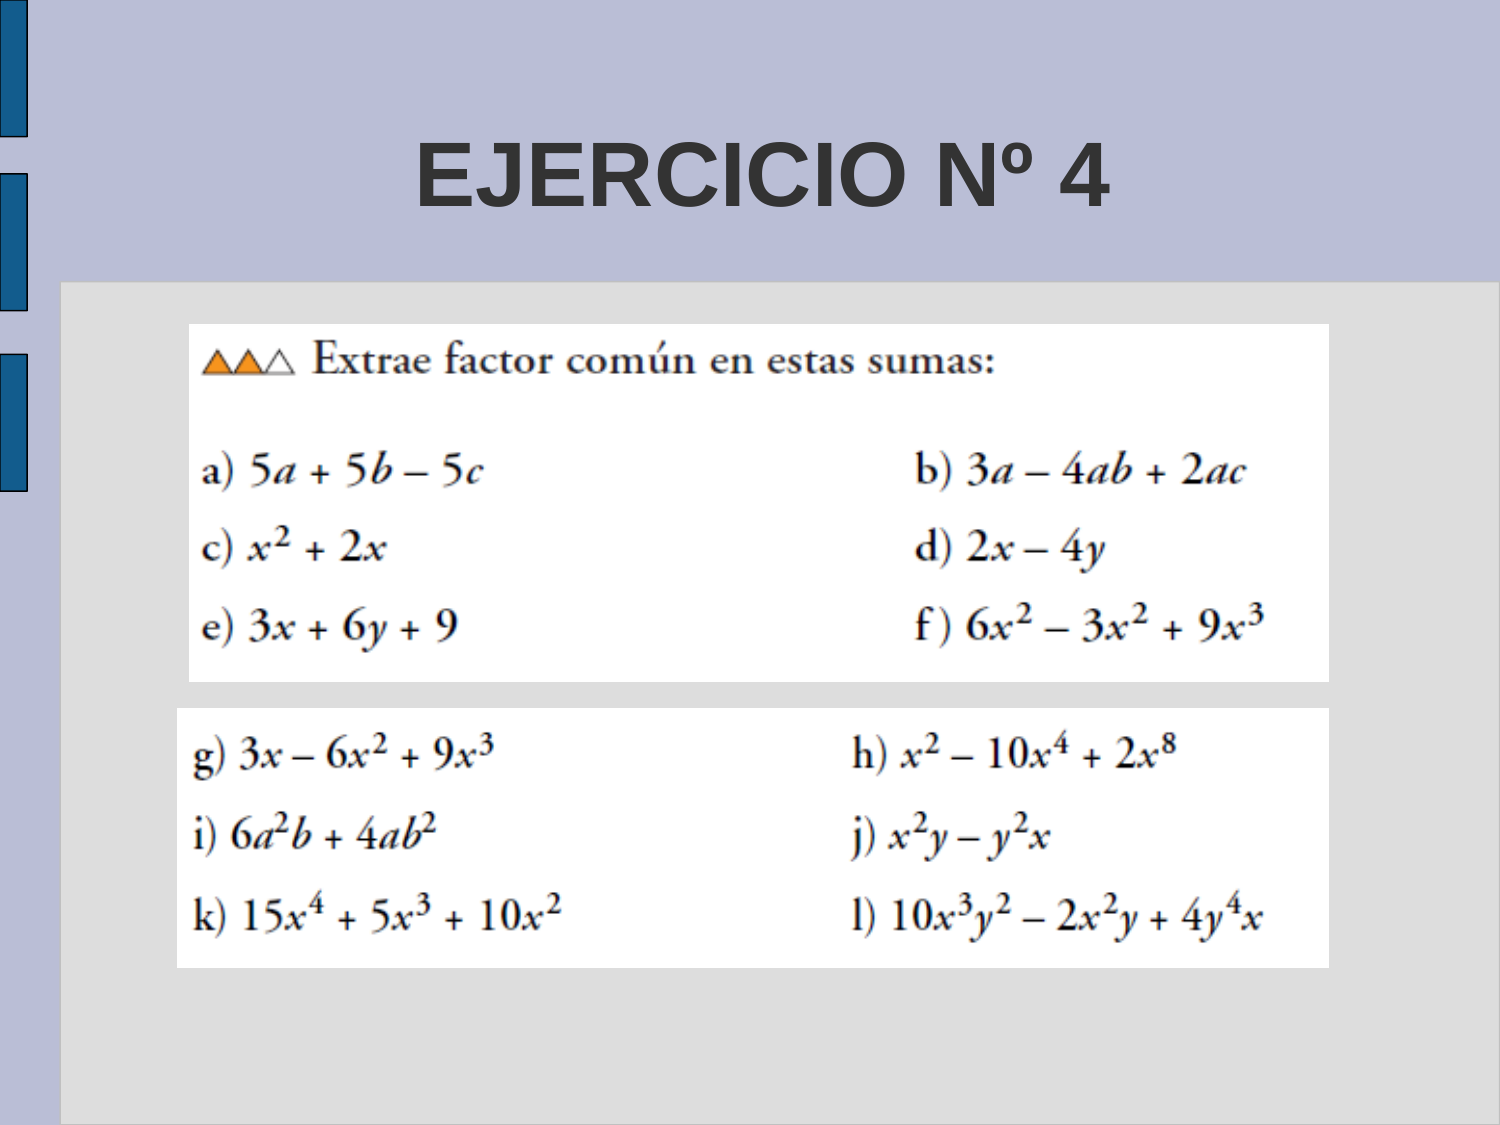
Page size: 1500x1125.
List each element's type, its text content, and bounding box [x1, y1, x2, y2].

picture [189, 324, 1329, 682]
title EJERCICIO Nº 4 [110, 80, 1391, 271]
picture [177, 708, 1329, 968]
